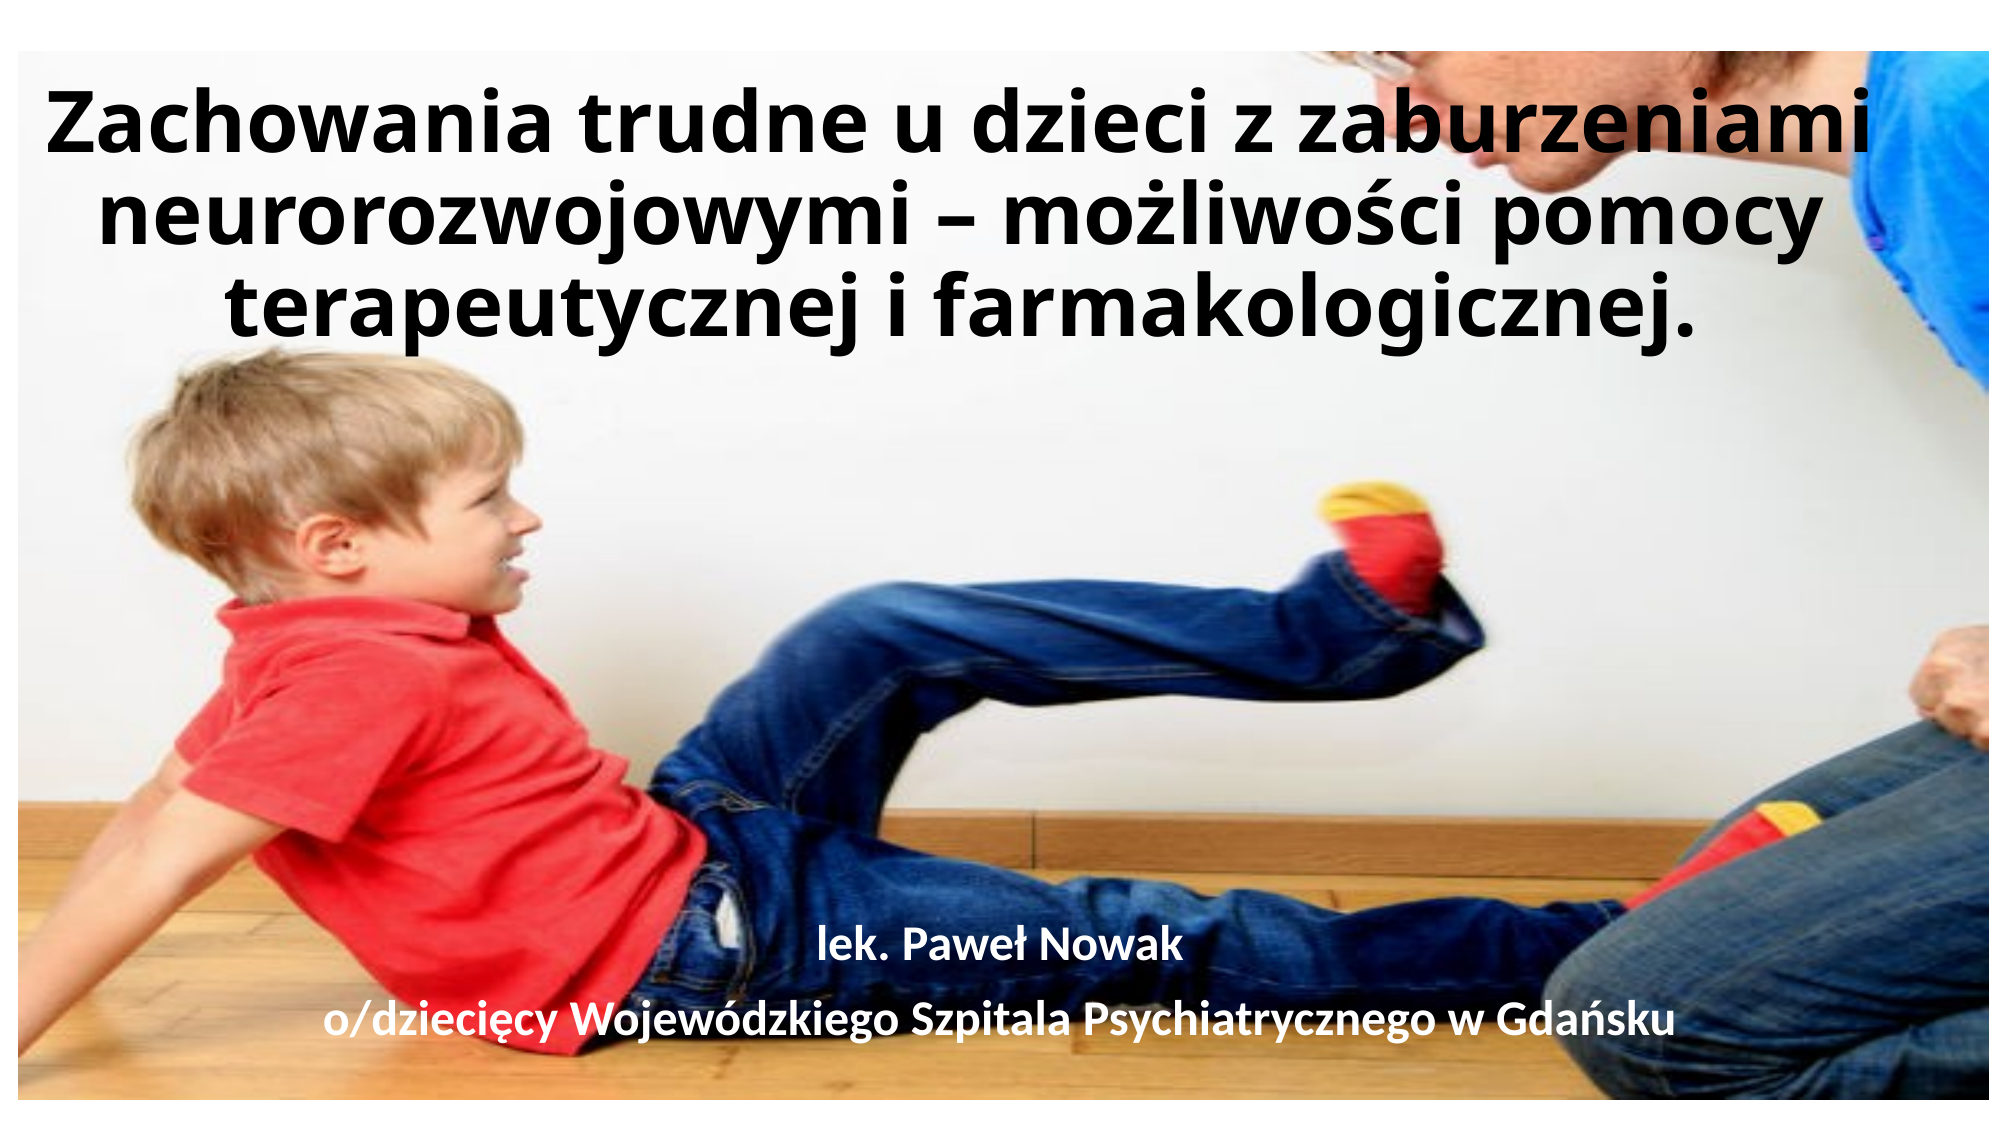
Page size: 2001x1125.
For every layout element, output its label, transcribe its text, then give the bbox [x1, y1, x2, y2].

subtitle lek. Paweł Nowak o/dziecięcy Wojewódzkiego Szpitala Psychiatrycznego w Gdańsku [249, 909, 1750, 1058]
picture [18, 51, 1989, 1101]
title Zachowania trudne u dzieci z zaburzeniami neurorozwojowymi – możliwości pomocy terapeutycznej i farmakologicznej. [0, 0, 1923, 363]
